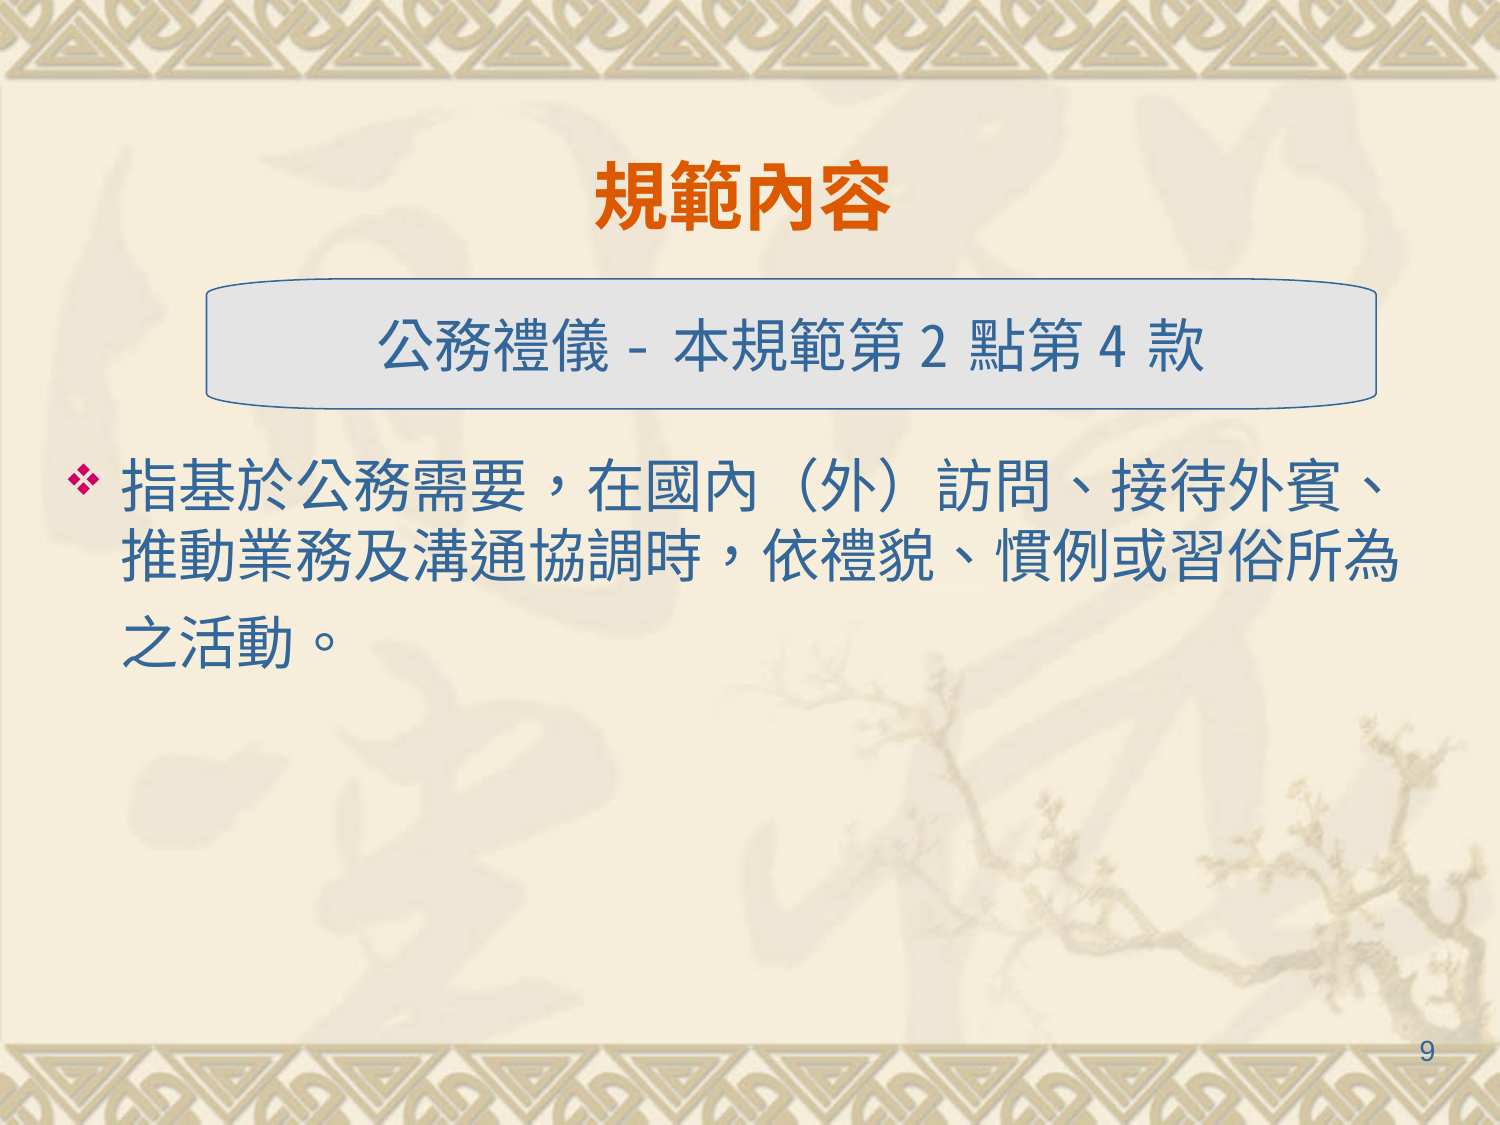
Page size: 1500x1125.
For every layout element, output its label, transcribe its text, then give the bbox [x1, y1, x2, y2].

text_box <編號> [1074, 1024, 1451, 1103]
text_box 公務禮儀-本規範第2點第4款 [206, 278, 1377, 409]
list 指基於公務需要，在國內（外）訪問、接待外賓、推動業務及溝通協調時，依禮貌、慣例或習俗所為之活動。 [49, 442, 1451, 1001]
picture [0, 0, 1500, 1125]
title 規範內容 [472, 105, 1016, 278]
